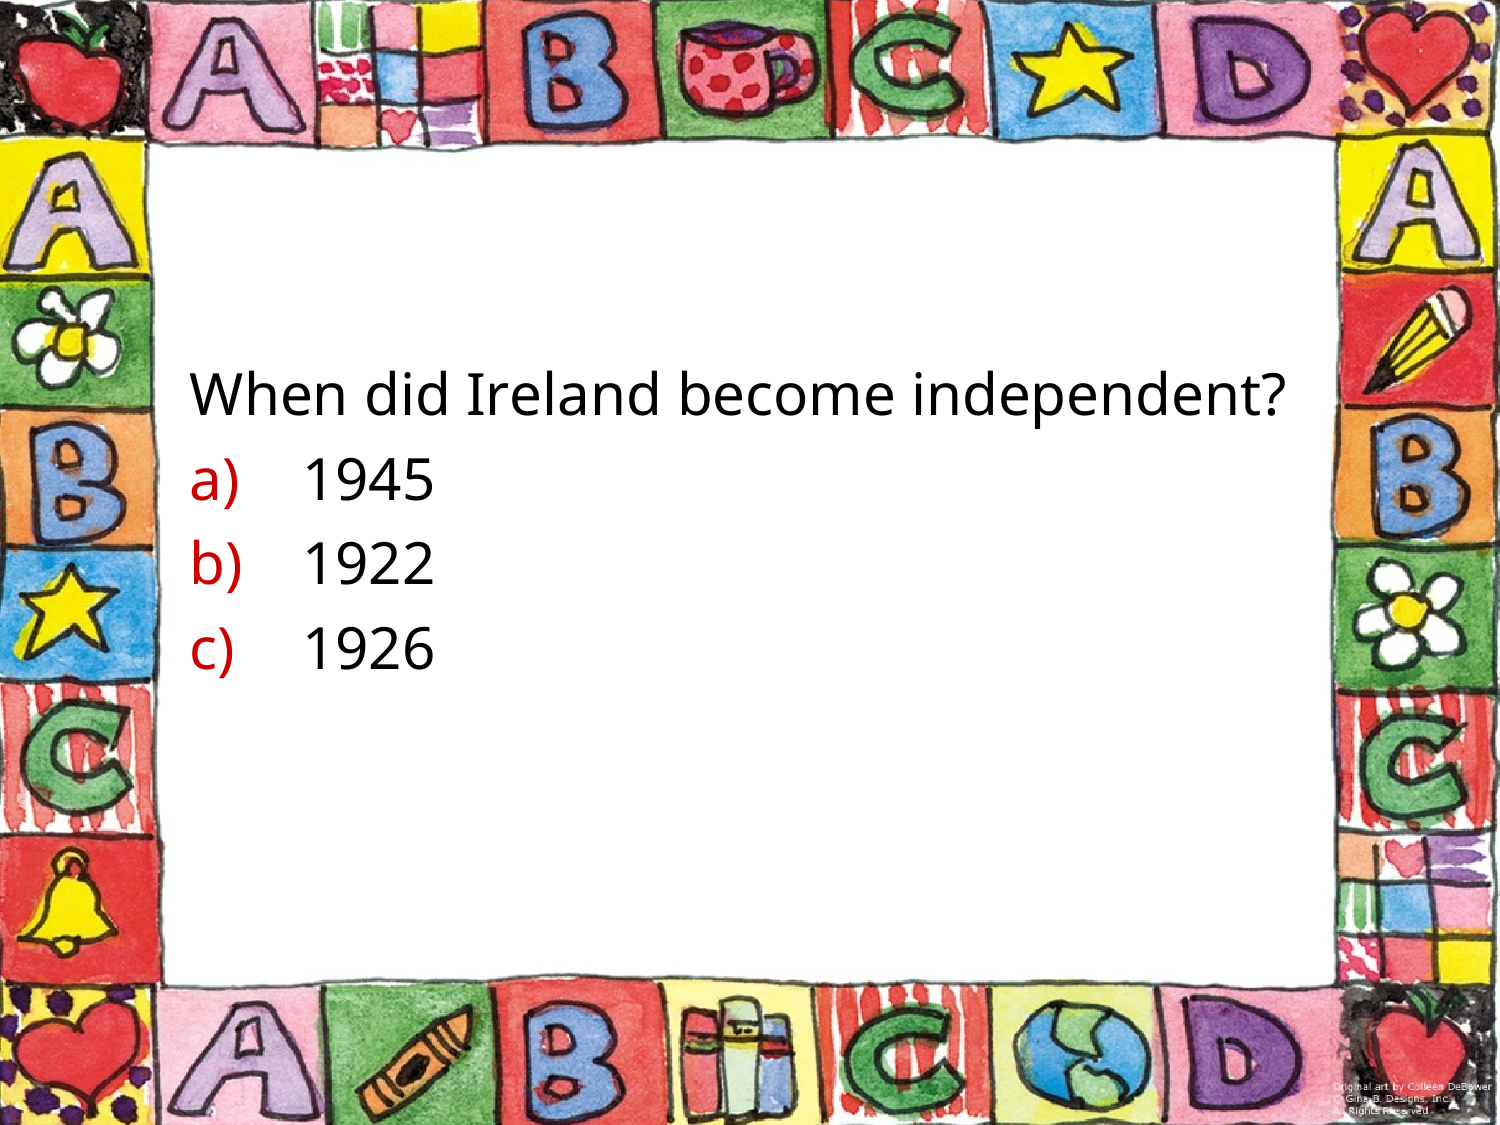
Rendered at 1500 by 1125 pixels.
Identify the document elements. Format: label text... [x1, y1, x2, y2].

list When did Ireland become independent? 1945 1922 1926 [174, 350, 1326, 951]
picture [0, 0, 1500, 1125]
